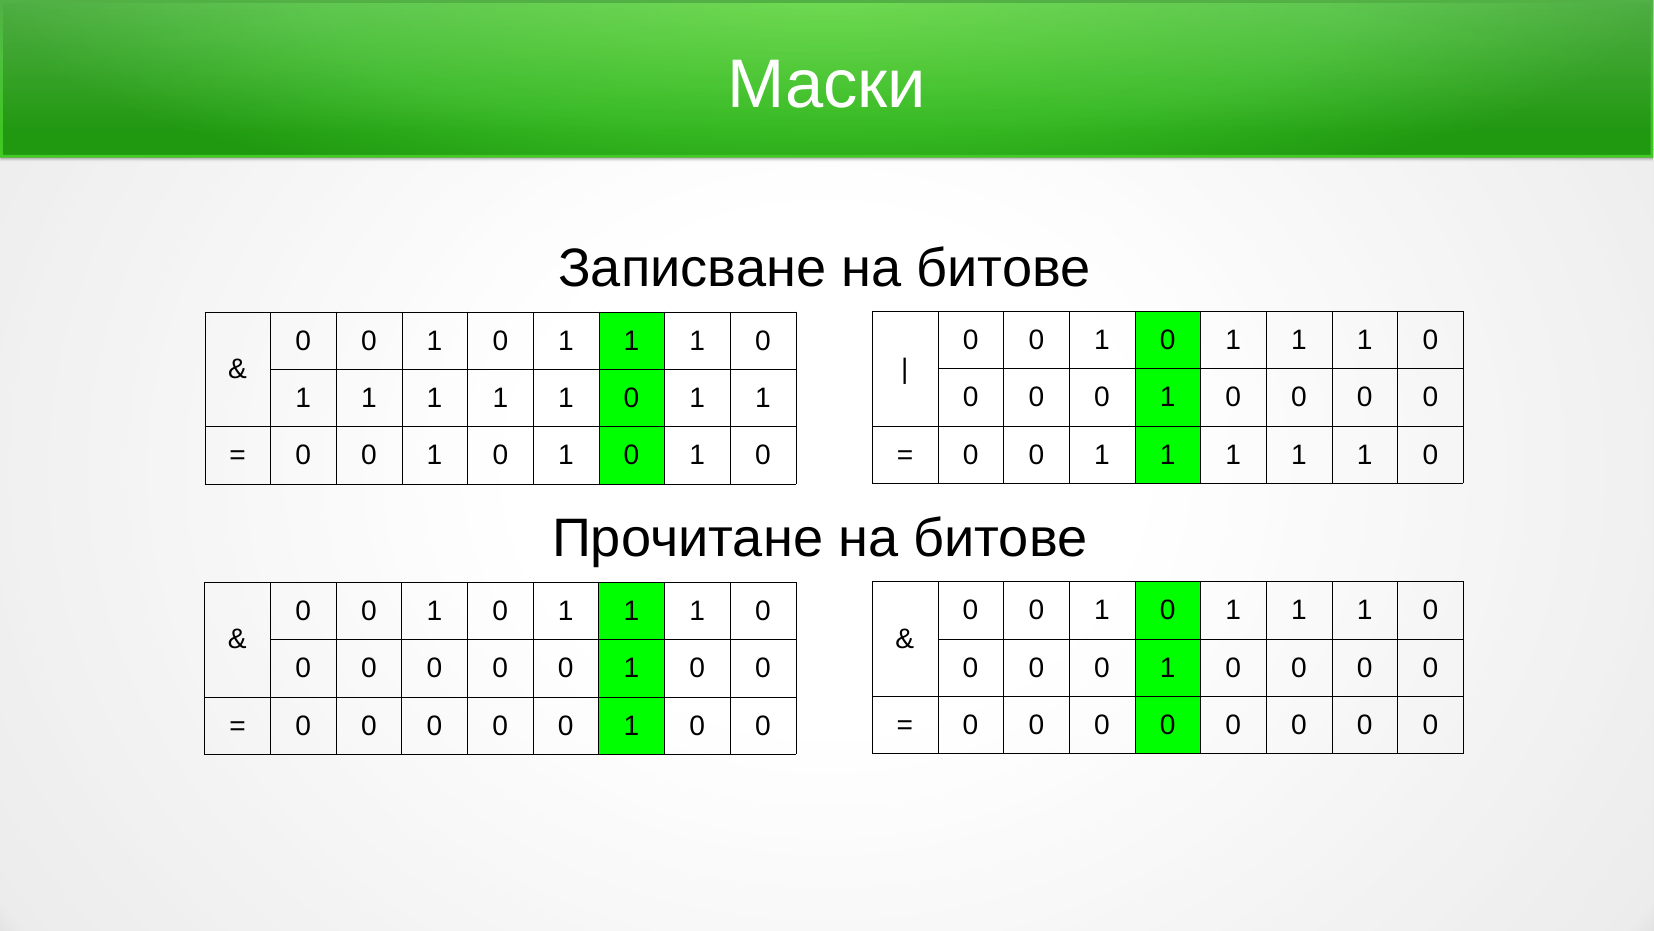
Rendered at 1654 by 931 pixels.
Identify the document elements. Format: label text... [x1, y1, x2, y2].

table_header 0 [1004, 582, 1069, 639]
table_header 0 [337, 313, 402, 369]
table_cell 0 [1004, 640, 1069, 696]
table_cell 0 [337, 427, 402, 484]
table_cell 0 [1398, 697, 1463, 753]
table_cell 0 [1201, 697, 1266, 753]
table_cell 1 [468, 370, 533, 426]
table_header 0 [468, 313, 533, 369]
table_header 1 [599, 583, 664, 639]
table_cell 1 [665, 427, 730, 484]
table_cell 0 [665, 640, 730, 697]
table_cell = [206, 427, 270, 484]
table_cell 0 [939, 640, 1003, 696]
table_header 1 [402, 583, 467, 639]
table_cell 1 [1136, 640, 1200, 696]
table_header 0 [1398, 582, 1463, 639]
table_header & [873, 582, 938, 696]
table_header 1 [534, 583, 598, 639]
table_header | [873, 312, 938, 426]
table_cell 0 [731, 698, 796, 754]
table_cell 0 [402, 698, 467, 754]
table_header 1 [1070, 312, 1135, 368]
table_cell 1 [403, 370, 467, 426]
table_cell 1 [731, 370, 796, 426]
table_cell 1 [665, 370, 730, 426]
table_cell 0 [1201, 369, 1266, 426]
table_cell 0 [271, 698, 336, 754]
table_cell 0 [731, 640, 796, 697]
table_header 0 [939, 312, 1003, 368]
table_cell 1 [599, 640, 664, 697]
table_cell 0 [468, 640, 533, 697]
table_header 0 [731, 583, 796, 639]
table_cell 0 [939, 427, 1003, 483]
table_header 1 [600, 313, 664, 369]
table_cell 0 [271, 427, 336, 484]
table_header 1 [534, 313, 599, 369]
table_header 0 [1136, 582, 1200, 639]
table_header 0 [1136, 312, 1200, 368]
table_cell = [205, 698, 270, 754]
table_cell = [873, 427, 938, 483]
table_cell 0 [337, 640, 401, 697]
table_cell 0 [1070, 369, 1135, 426]
table_cell 0 [534, 698, 598, 754]
table_cell 0 [1004, 369, 1069, 426]
table_header 0 [731, 313, 796, 369]
table_cell 0 [731, 427, 796, 484]
table_cell 1 [1333, 427, 1397, 483]
table_header 0 [1004, 312, 1069, 368]
table_cell 0 [337, 698, 401, 754]
table_header 1 [1333, 312, 1397, 368]
table_cell 0 [1136, 697, 1200, 753]
table_cell 0 [1267, 640, 1332, 696]
table_cell 0 [1070, 697, 1135, 753]
table_header 1 [1267, 312, 1332, 368]
table_cell 1 [1136, 427, 1200, 483]
table_header 0 [271, 313, 336, 369]
table_cell 0 [468, 427, 533, 484]
table_header & [206, 313, 270, 426]
table_header 1 [1201, 312, 1266, 368]
table_cell 1 [337, 370, 402, 426]
table_cell 0 [271, 640, 336, 697]
table_header & [205, 583, 270, 697]
table_cell 1 [1070, 427, 1135, 483]
table_cell 0 [1333, 369, 1397, 426]
table_cell 0 [402, 640, 467, 697]
table_header 1 [1201, 582, 1266, 639]
title Маски [141, 26, 1512, 142]
table_cell 0 [1070, 640, 1135, 696]
table_cell 0 [1267, 369, 1332, 426]
table_header 0 [468, 583, 533, 639]
table_cell 0 [939, 697, 1003, 753]
table_cell 0 [600, 427, 664, 484]
table_cell 1 [403, 427, 467, 484]
table_header 1 [1070, 582, 1135, 639]
text_box Записване на битове [543, 230, 1111, 306]
table_cell 0 [600, 370, 664, 426]
table_header 0 [1398, 312, 1463, 368]
table_cell 0 [534, 640, 598, 697]
table_header 1 [1267, 582, 1332, 639]
table_cell 1 [271, 370, 336, 426]
table_header 1 [665, 583, 730, 639]
table_header 0 [337, 583, 401, 639]
table_cell 0 [1398, 369, 1463, 426]
table_cell 1 [599, 698, 664, 754]
table_cell = [873, 697, 938, 753]
table_cell 0 [1267, 697, 1332, 753]
table_cell 0 [468, 698, 533, 754]
table_cell 0 [1004, 697, 1069, 753]
table_cell 0 [1004, 427, 1069, 483]
table_cell 1 [1267, 427, 1332, 483]
table_header 1 [1333, 582, 1397, 639]
table_cell 0 [1398, 640, 1463, 696]
table_header 0 [271, 583, 336, 639]
table_header 1 [665, 313, 730, 369]
table_cell 0 [939, 369, 1003, 426]
table_cell 1 [1201, 427, 1266, 483]
table_cell 0 [1398, 427, 1463, 483]
table_cell 1 [1136, 369, 1200, 426]
table_cell 0 [1333, 640, 1397, 696]
table_cell 0 [1201, 640, 1266, 696]
table_cell 1 [534, 370, 599, 426]
table_cell 0 [1333, 697, 1397, 753]
text_box Прочитане на битове [537, 500, 1117, 576]
table_cell 1 [534, 427, 599, 484]
table_header 1 [403, 313, 467, 369]
table_cell 0 [665, 698, 730, 754]
table_header 0 [939, 582, 1003, 639]
